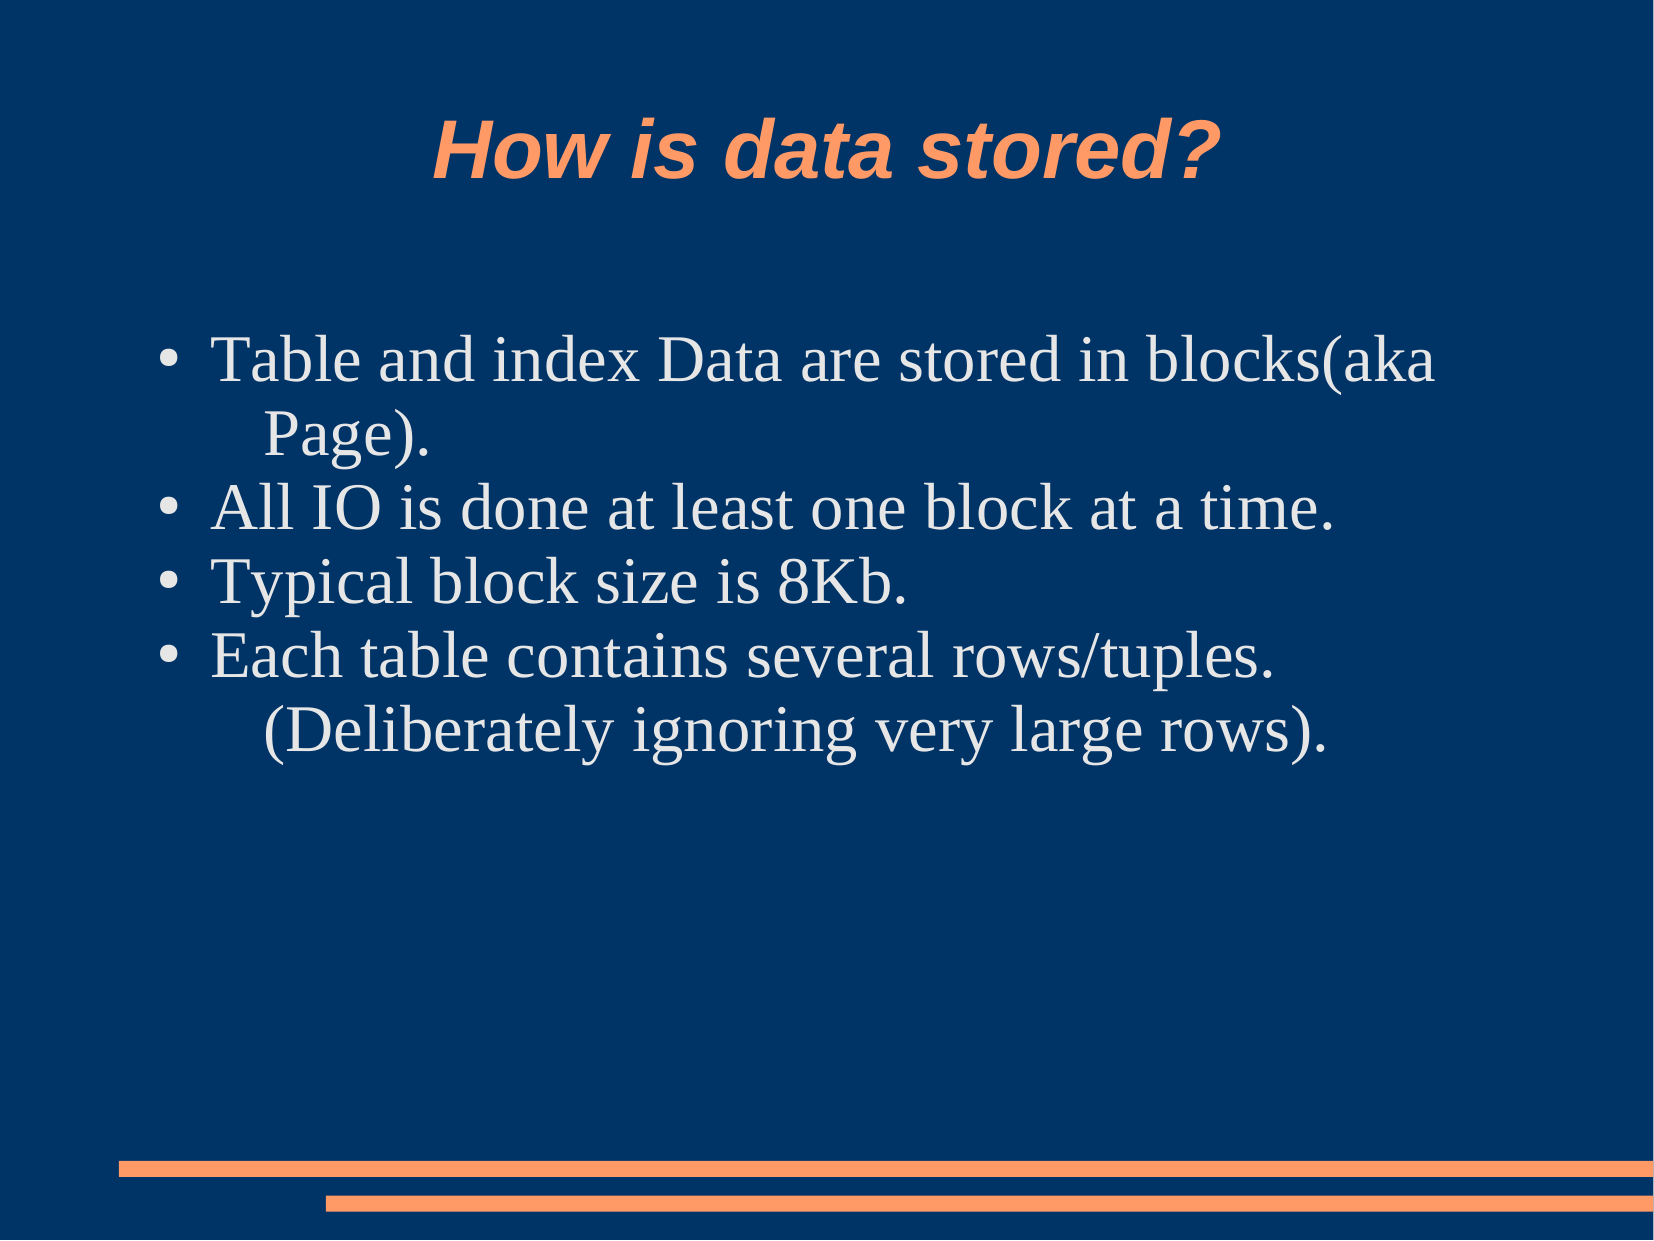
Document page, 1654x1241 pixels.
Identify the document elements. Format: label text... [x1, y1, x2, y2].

list Table and index Data are stored in blocks(aka Page). All IO is done at least one block at a time. Typical block size is 8Kb. Each table contains several rows/tuples.(Deliberately ignoring very large rows). [121, 322, 1561, 1133]
title How is data stored? [121, 46, 1534, 254]
